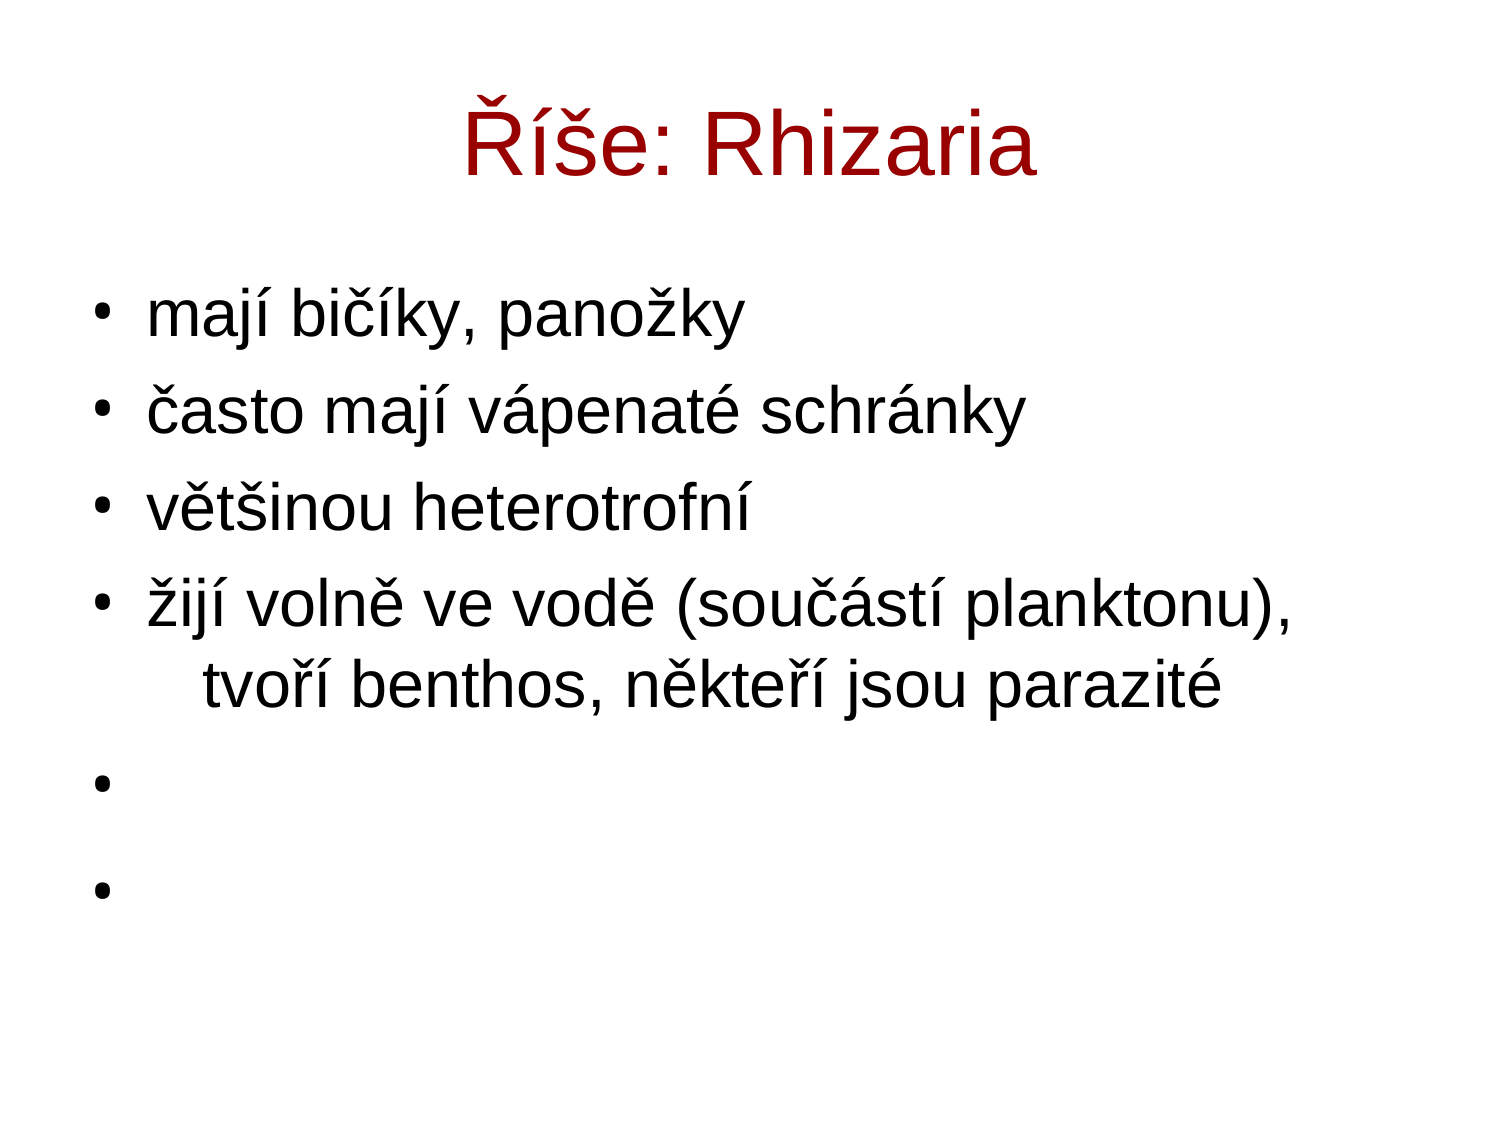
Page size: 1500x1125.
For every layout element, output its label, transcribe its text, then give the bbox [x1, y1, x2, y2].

list mají bičíky, panožky často mají vápenaté schránky většinou heterotrofní žijí volně ve vodě (součástí planktonu), tvoří benthos, někteří jsou parazité [75, 262, 1426, 1005]
title Říše: Rhizaria [75, 45, 1426, 233]
